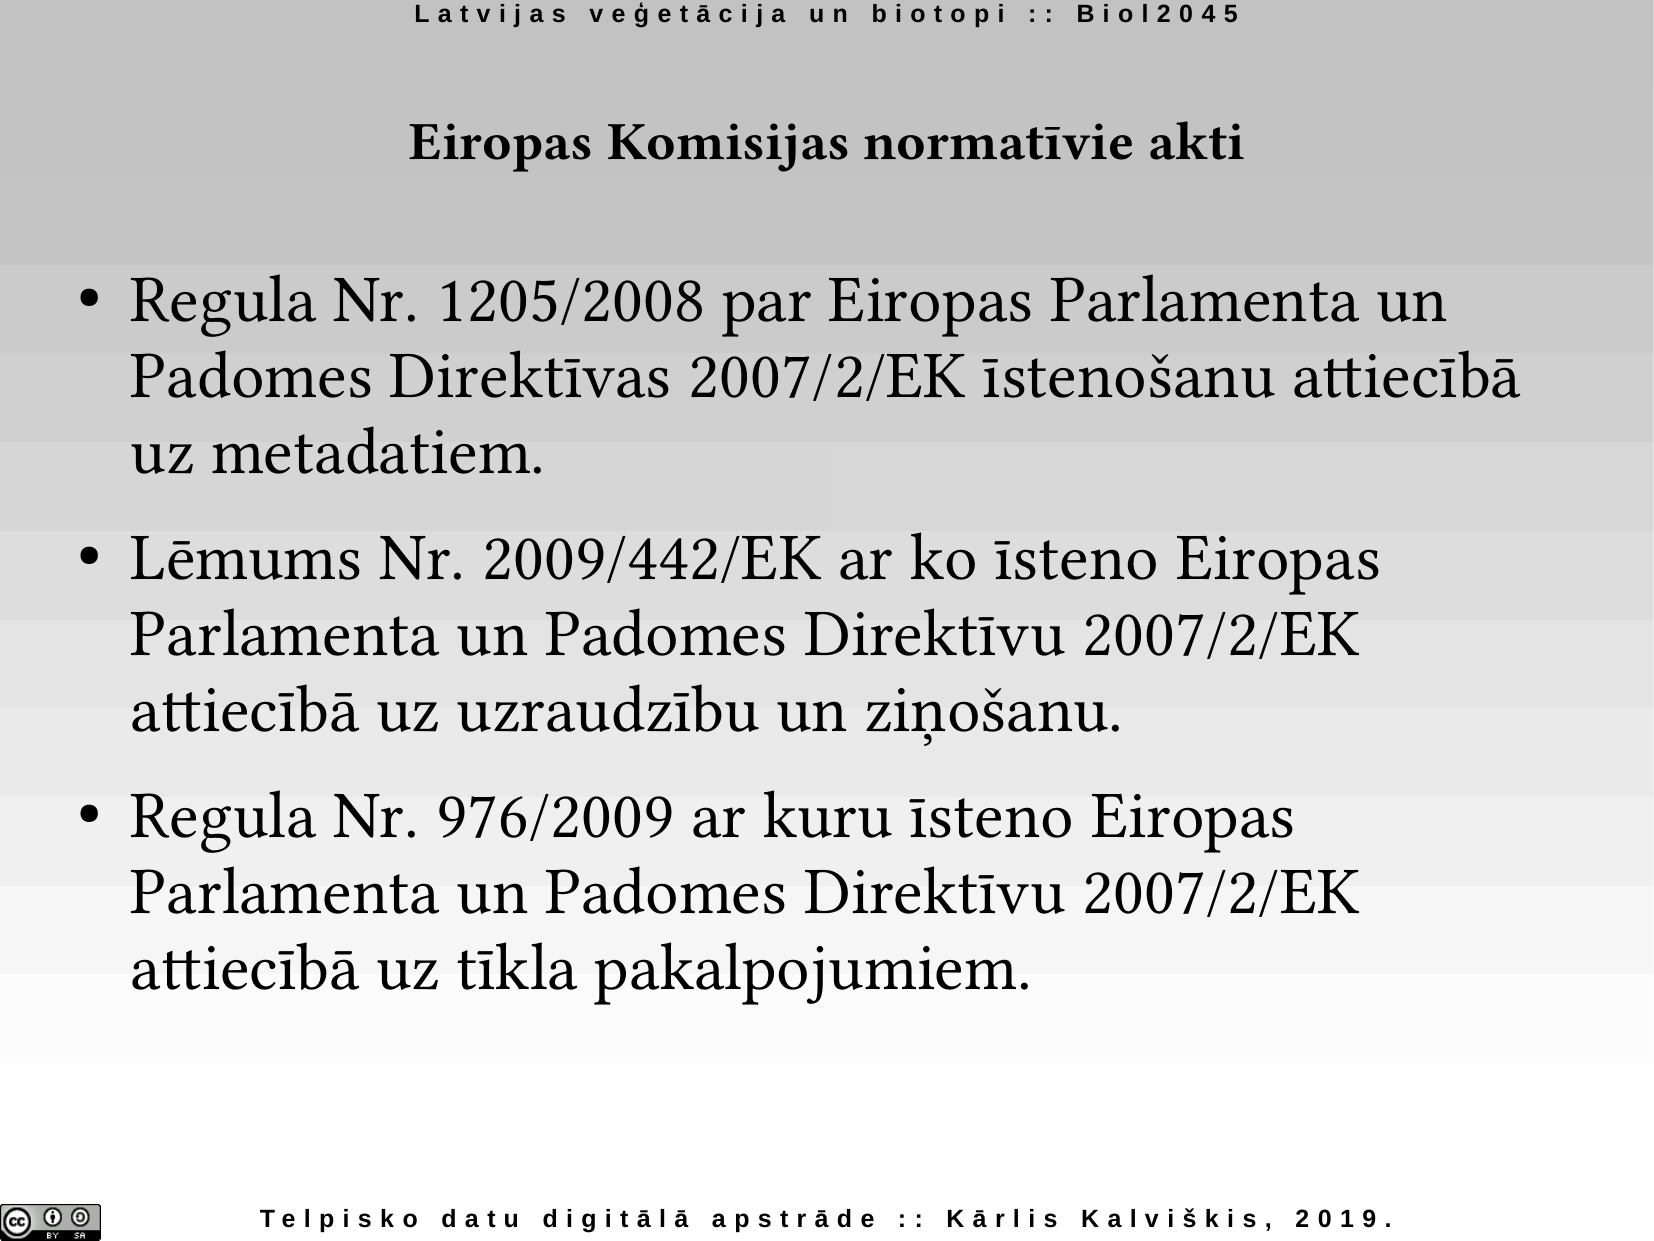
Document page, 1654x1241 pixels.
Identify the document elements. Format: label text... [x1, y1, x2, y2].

list Regula Nr. 1205/2008 par Eiropas Parlamenta un Padomes Direktīvas 2007/2/EK īstenošanu attiecībā uz metadatiem. Lēmums Nr. 2009/442/EK ar ko īsteno Eiropas Parlamenta un Padomes Direktīvu 2007/2/EK attiecībā uz uzraudzību un ziņošanu. Regula Nr. 976/2009 ar kuru īsteno Eiropas Parlamenta un Padomes Direktīvu 2007/2/EK attiecībā uz tīkla pakalpojumiem. [59, 261, 1596, 1007]
picture [0, 0, 1654, 1241]
title Eiropas Komisijas normatīvie akti [59, 37, 1596, 246]
